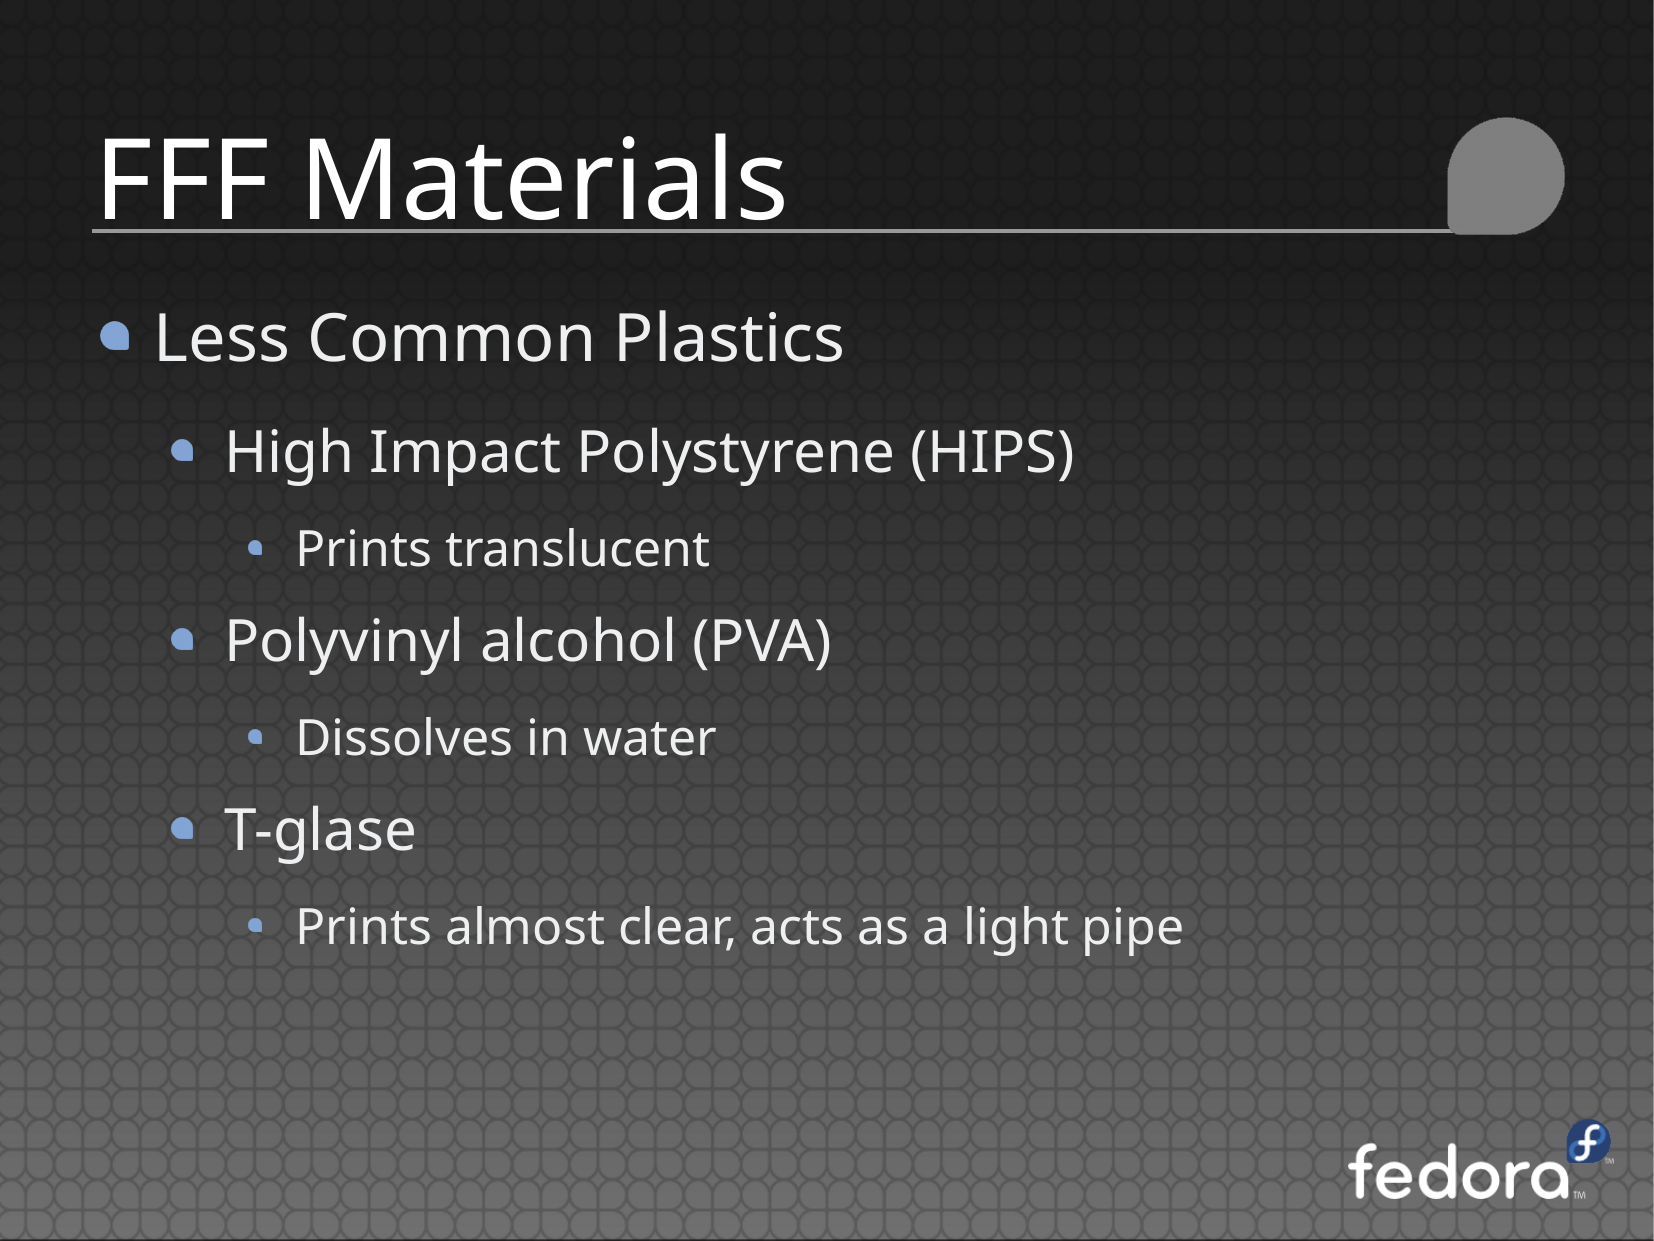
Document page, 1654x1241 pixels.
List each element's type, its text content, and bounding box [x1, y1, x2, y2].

list Less Common Plastics High Impact Polystyrene (HIPS) Prints translucent Polyvinyl alcohol (PVA) Dissolves in water T-glase Prints almost clear, acts as a light pipe [82, 290, 1571, 1094]
picture [0, 0, 1654, 1241]
title FFF Materials [94, 100, 1426, 251]
